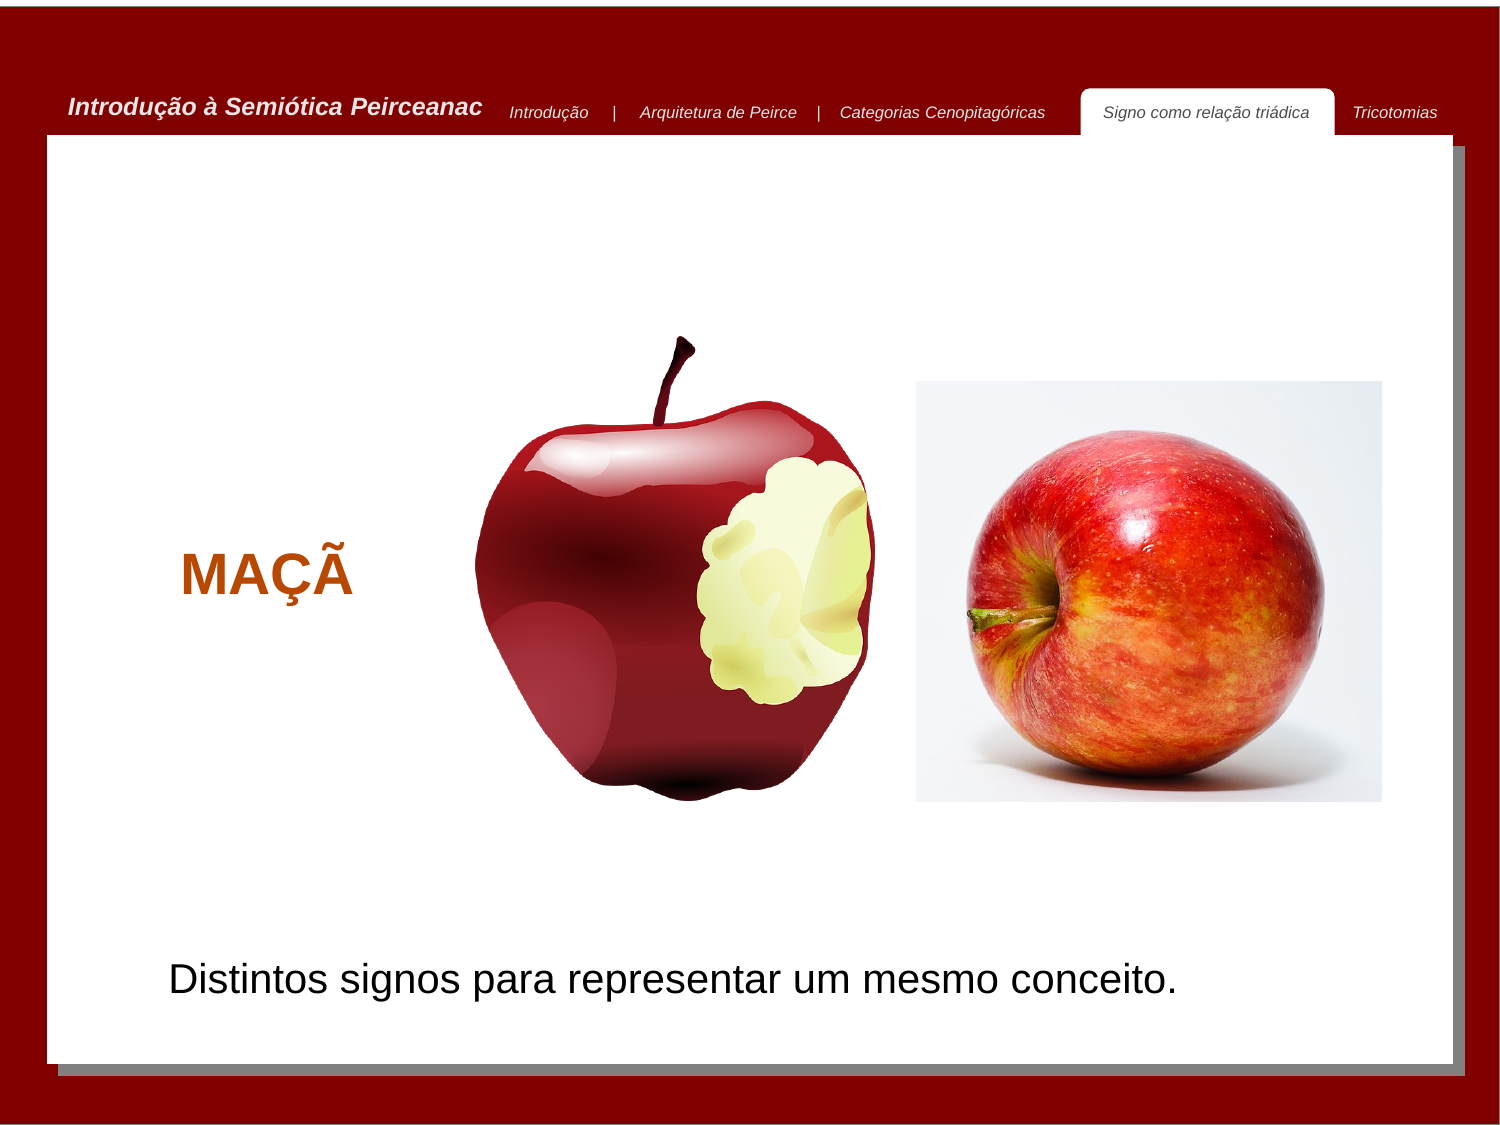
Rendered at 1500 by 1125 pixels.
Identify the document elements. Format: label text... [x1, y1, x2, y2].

text_box Distintos signos para representar um mesmo conceito. [153, 924, 1276, 987]
picture [916, 381, 1382, 802]
text_box MAÇÃ [165, 534, 378, 617]
picture [475, 336, 875, 801]
